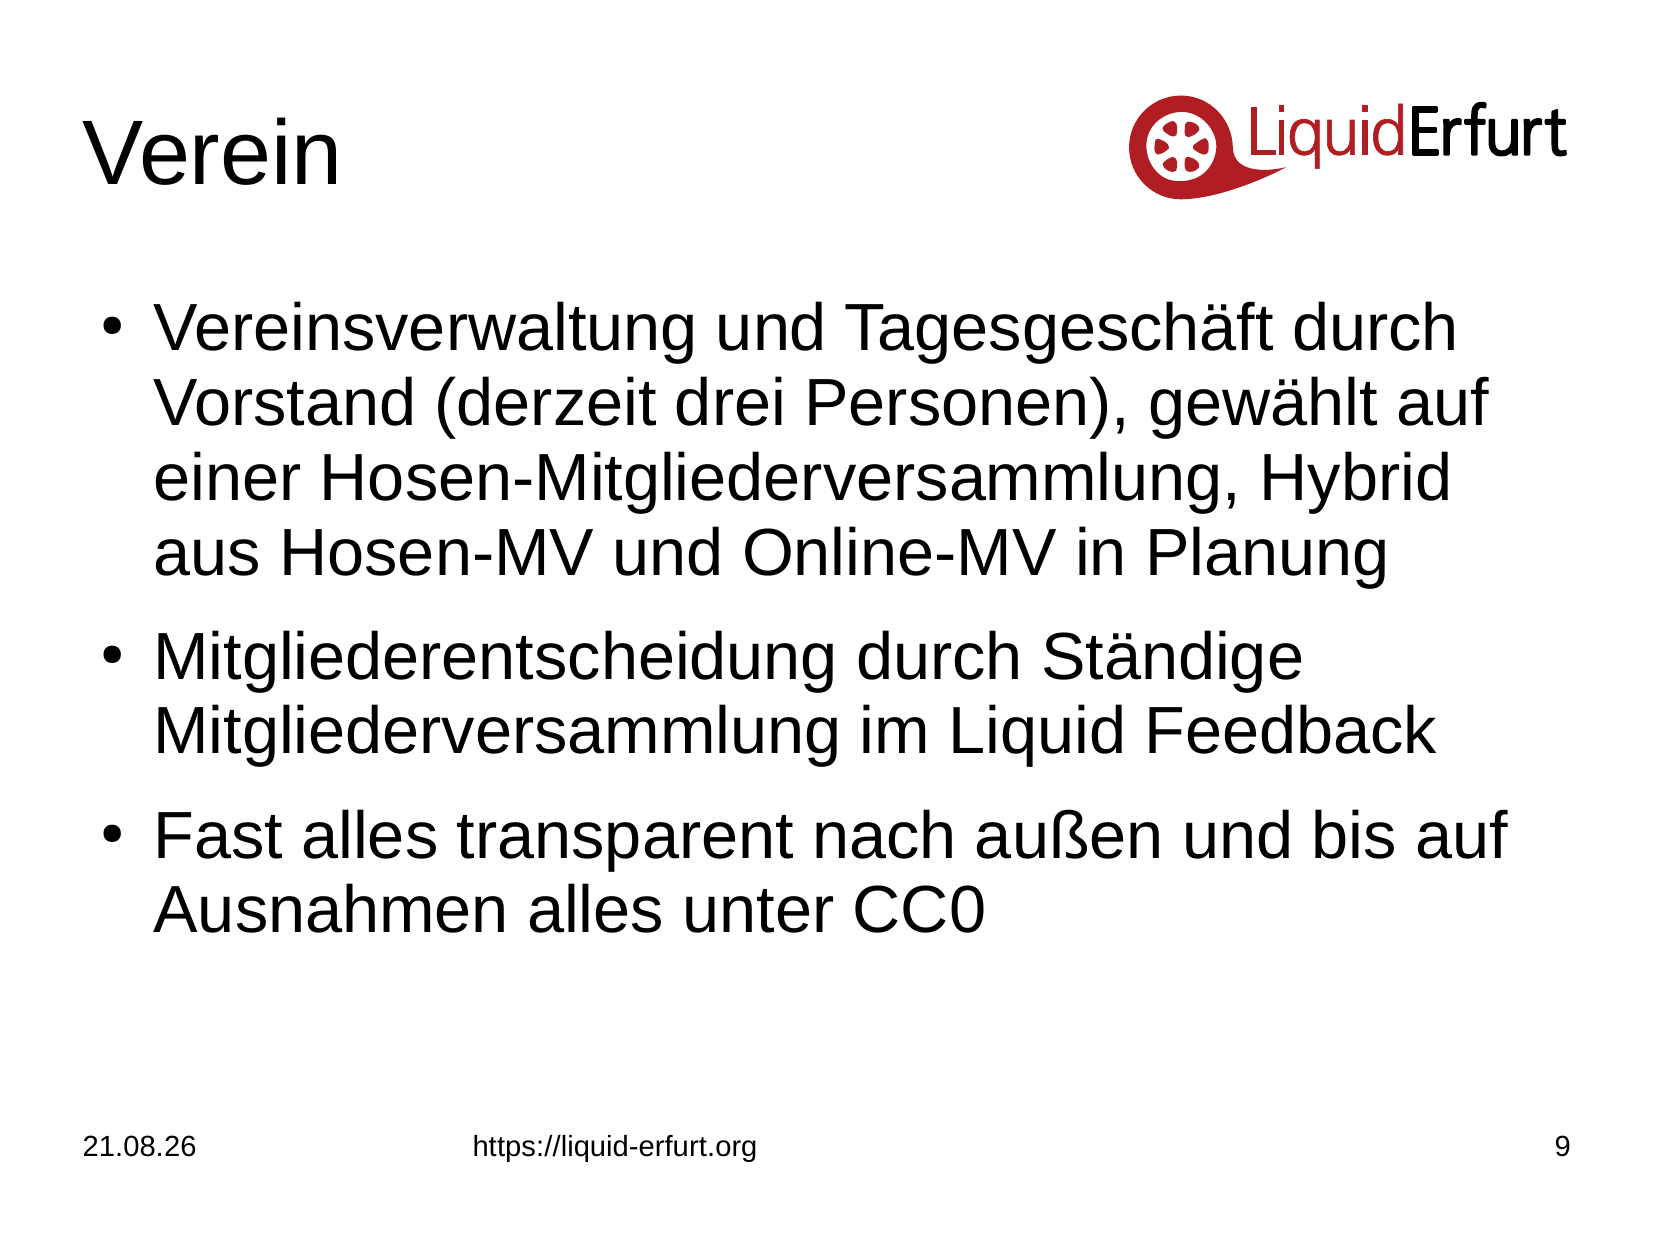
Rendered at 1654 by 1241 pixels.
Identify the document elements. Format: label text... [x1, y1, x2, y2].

title Verein [82, 49, 1571, 257]
list Vereinsverwaltung und Tagesgeschäft durch Vorstand (derzeit drei Personen), gewählt auf einer Hosen-Mitgliederversammlung, Hybrid aus Hosen-MV und Online-MV in Planung Mitgliederentscheidung durch Ständige Mitgliederversammlung im Liquid Feedback Fast alles transparent nach außen und bis auf Ausnahmen alles unter CC0 [82, 290, 1571, 1010]
